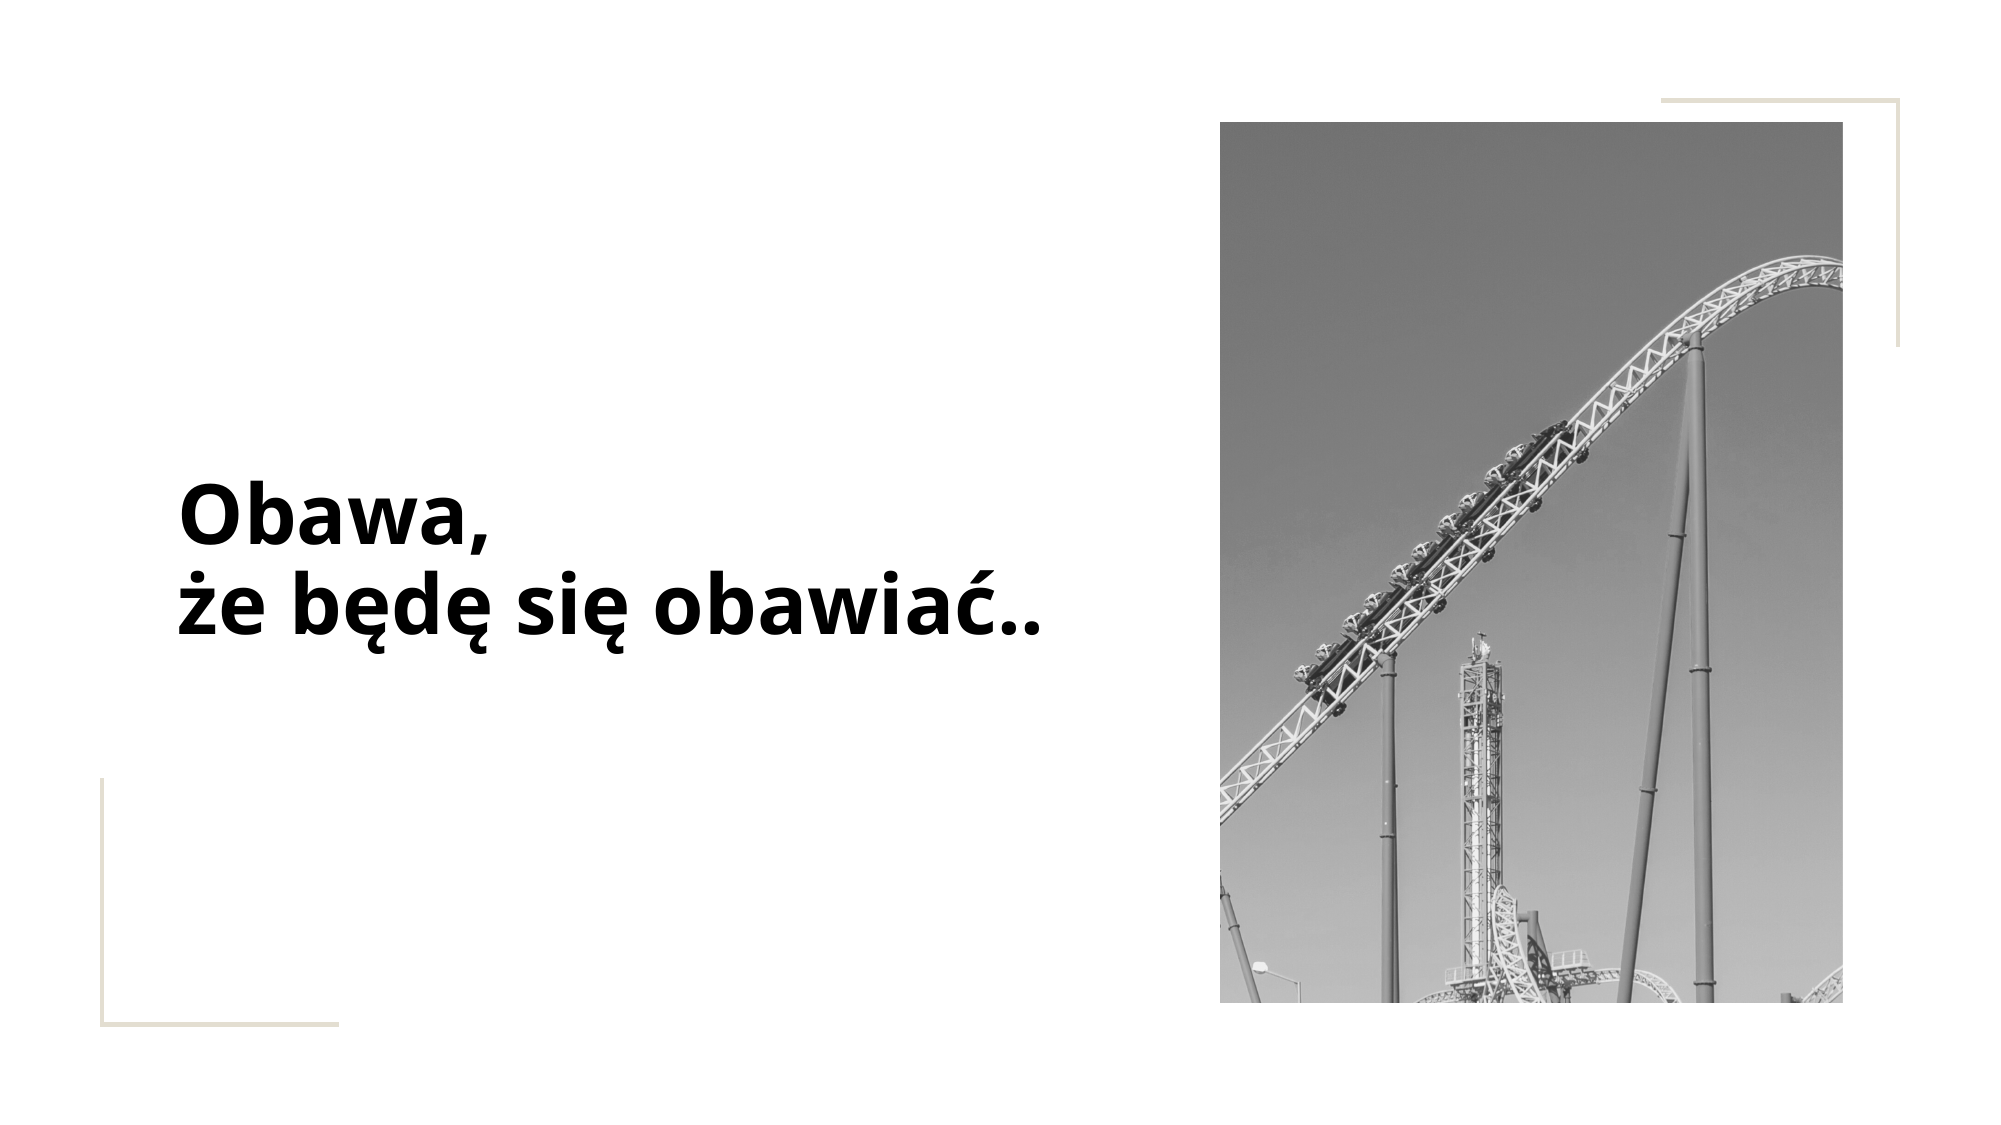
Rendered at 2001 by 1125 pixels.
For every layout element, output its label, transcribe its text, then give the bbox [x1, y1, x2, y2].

picture [1220, 122, 1843, 1003]
title Obawa, że będę się obawiać.. [157, 122, 1167, 1003]
